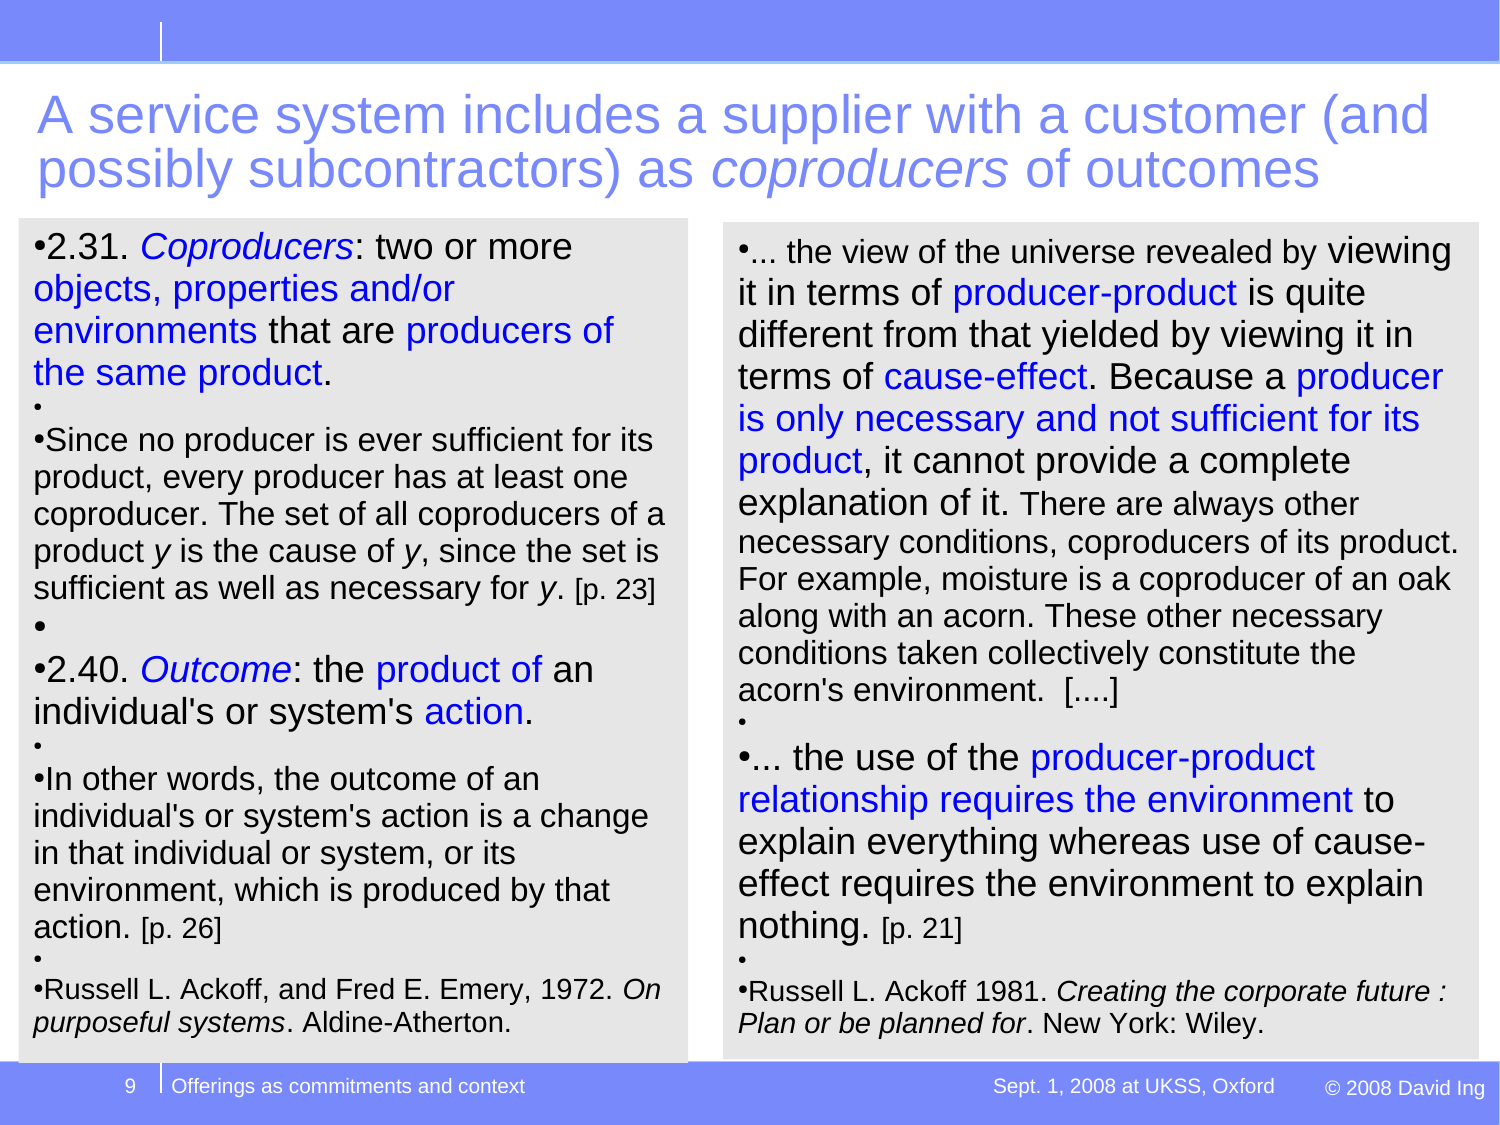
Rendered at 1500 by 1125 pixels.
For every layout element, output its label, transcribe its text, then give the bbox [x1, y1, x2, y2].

text_box ... the view of the universe revealed by viewing it in terms of producer-product is quite different from that yielded by viewing it in terms of cause-effect. Because a producer is only necessary and not sufficient for its product, it cannot provide a complete explanation of it. There are always other necessary conditions, coproducers of its product. For example, moisture is a coproducer of an oak along with an acorn. These other necessary conditions taken collectively constitute the acorn's environment. [....] ... the use of the producer-product relationship requires the environment to explain everything whereas use of cause-effect requires the environment to explain nothing. [p. 21] Russell L. Ackoff 1981. Creating the corporate future : Plan or be planned for. New York: Wiley. [723, 222, 1479, 1060]
title A service system includes a supplier with a customer (and possibly subcontractors) as coproducers of outcomes [37, 90, 1463, 205]
text_box 2.31. Coproducers: two or more objects, properties and/or environments that are producers of the same product. Since no producer is ever sufficient for its product, every producer has at least one coproducer. The set of all coproducers of a product y is the cause of y, since the set is sufficient as well as necessary for y. [p. 23] 2.40. Outcome: the product of an individual's or system's action. In other words, the outcome of an individual's or system's action is a change in that individual or system, or its environment, which is produced by that action. [p. 26] Russell L. Ackoff, and Fred E. Emery, 1972. On purposeful systems. Aldine-Atherton. [18, 218, 689, 1063]
